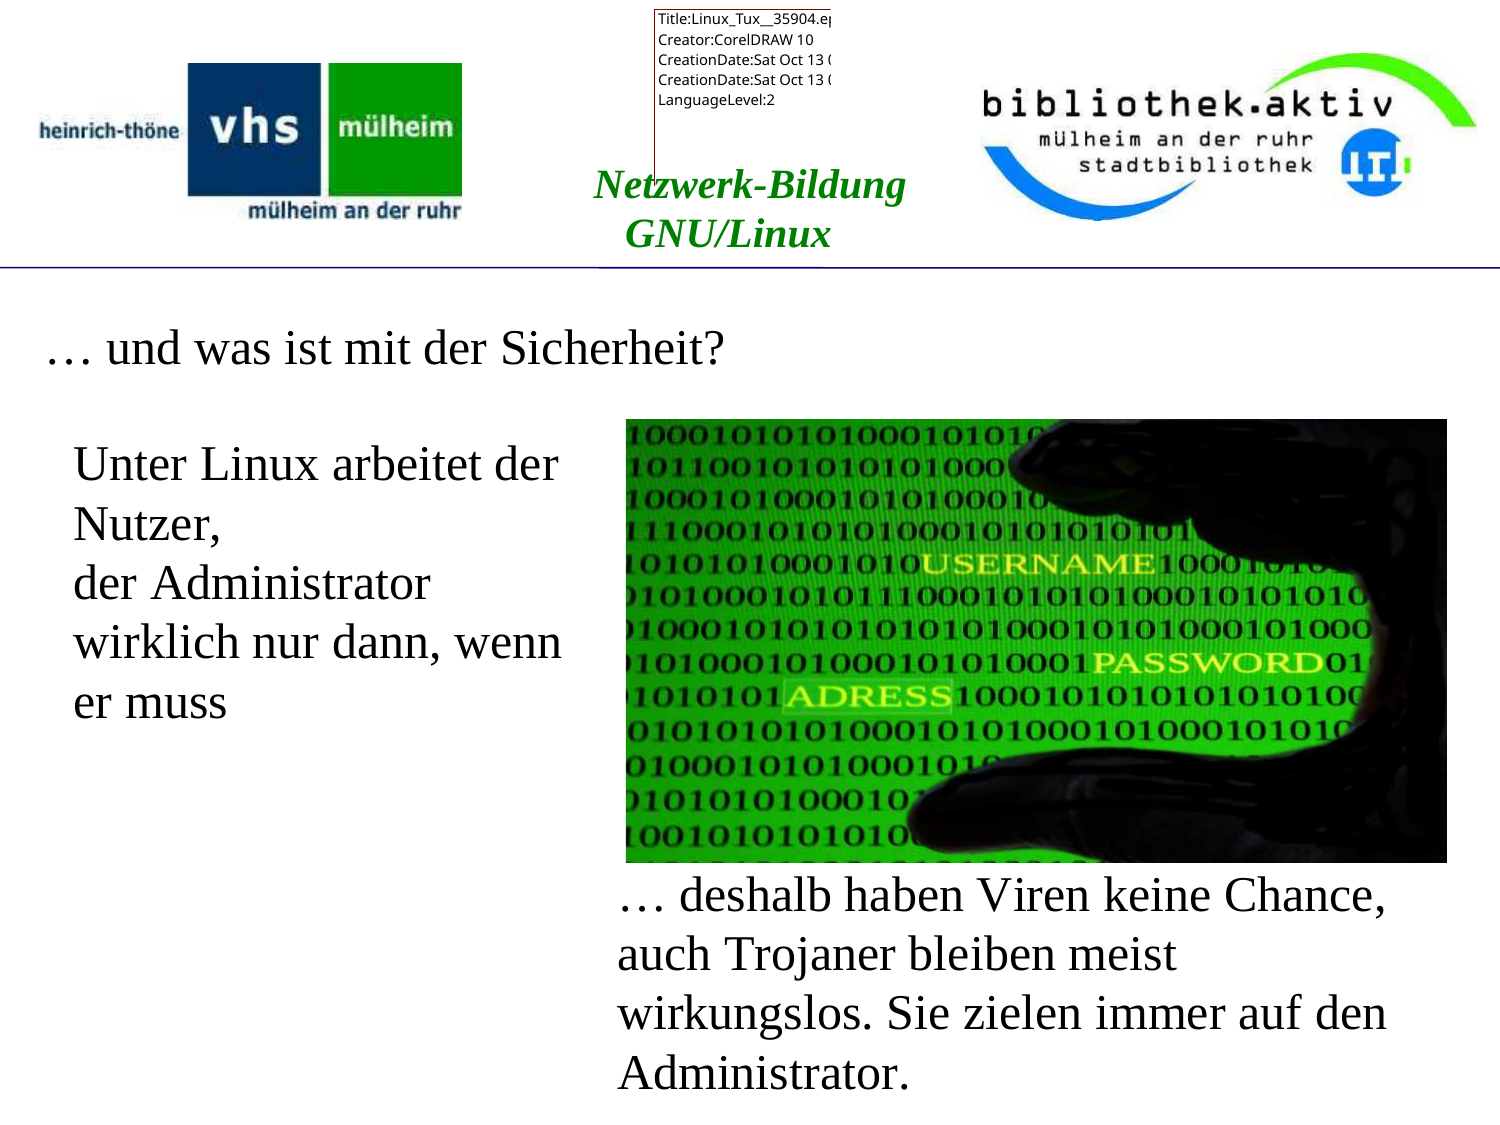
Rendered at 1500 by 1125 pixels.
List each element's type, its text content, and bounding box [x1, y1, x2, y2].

picture [38, 63, 462, 220]
text_box Unter Linux arbeitet der Nutzer, der Administrator wirklich nur dann, wenn er muss [59, 425, 613, 739]
text_box [626, 419, 1447, 862]
text_box Netzwerk-Bildung GNU/Linux [578, 151, 934, 266]
text_box … deshalb haben Viren keine Chance, auch Trojaner bleiben meist wirkungslos. Sie zielen immer auf den Administrator. [602, 856, 1459, 1110]
picture [653, 8, 831, 151]
text_box … und was ist mit der Sicherheit? [29, 309, 768, 385]
picture [980, 53, 1477, 221]
